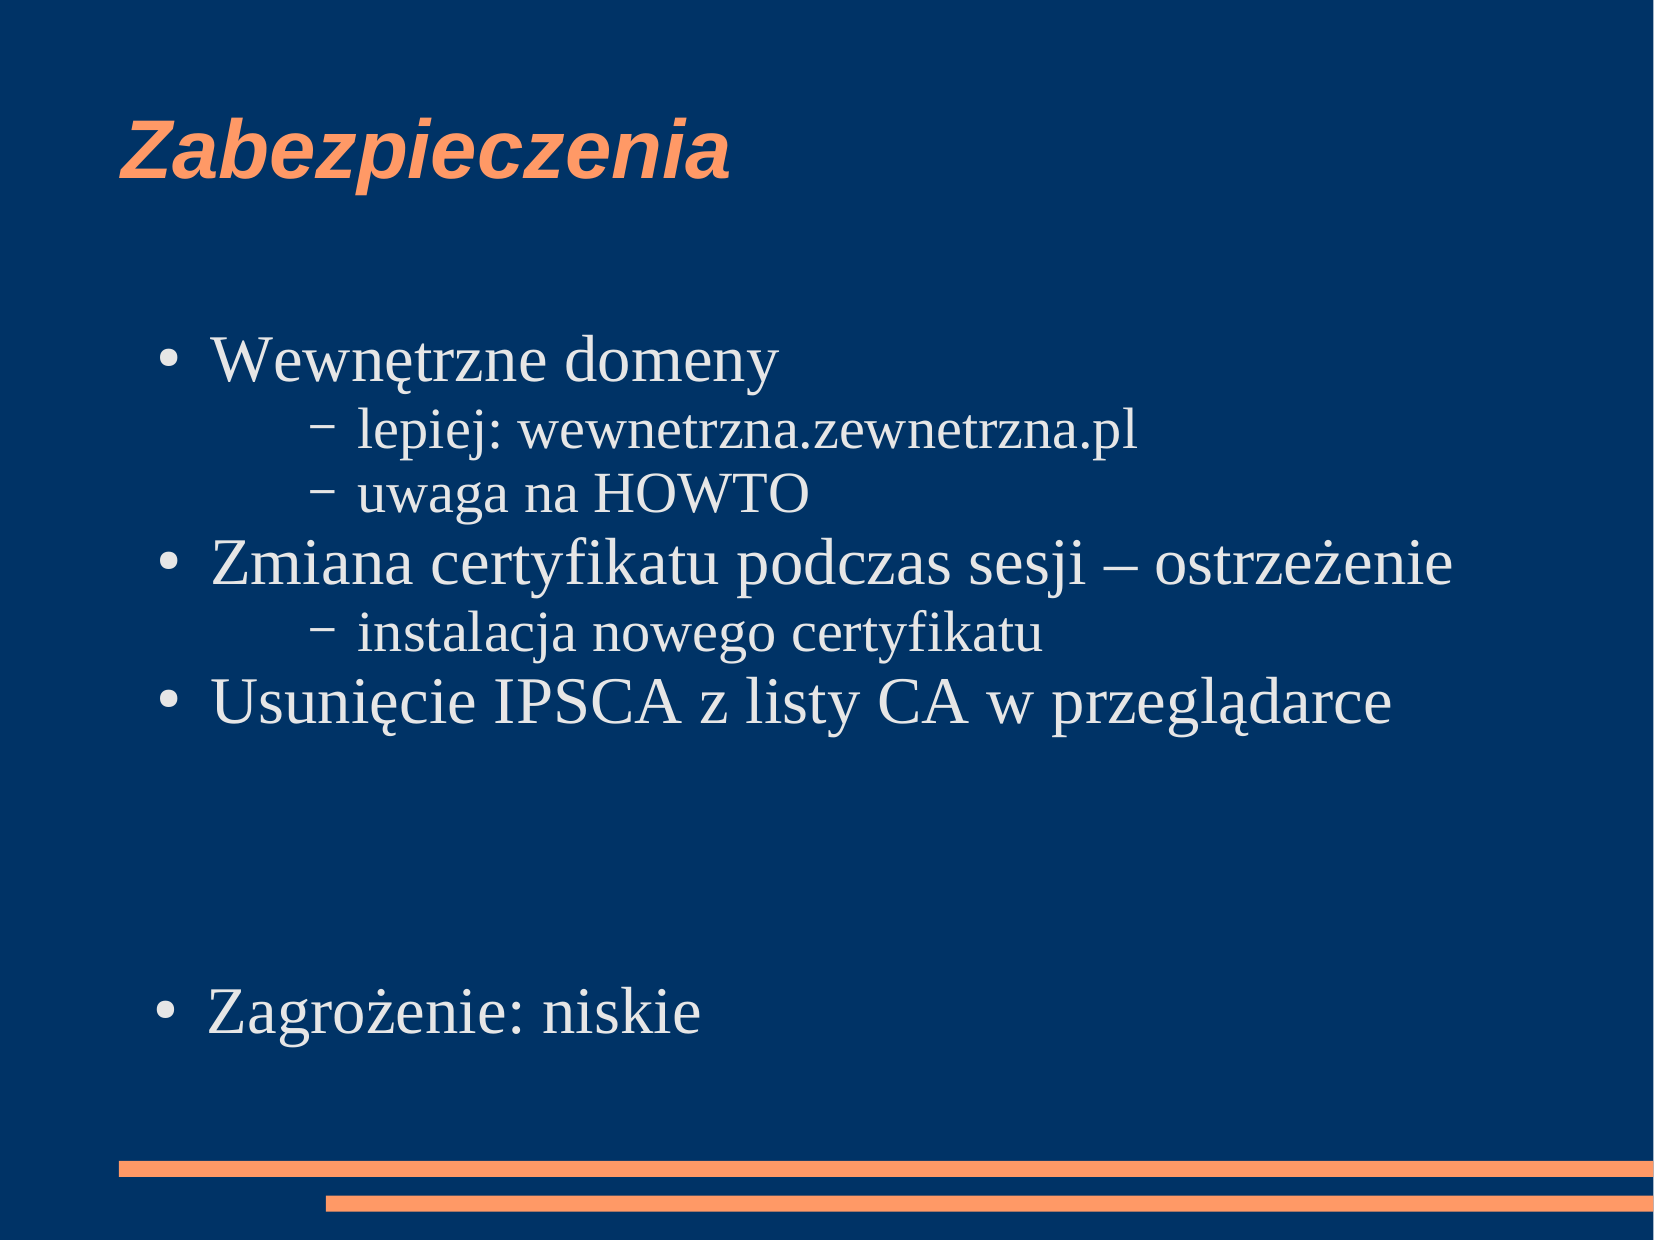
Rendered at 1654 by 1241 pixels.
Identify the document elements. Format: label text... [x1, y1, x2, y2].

list Wewnętrzne domeny lepiej: wewnetrzna.zewnetrzna.pl uwaga na HOWTO Zmiana certyfikatu podczas sesji – ostrzeżenie instalacja nowego certyfikatu Usunięcie IPSCA z listy CA w przeglądarce [121, 322, 1561, 798]
title Zabezpieczenia [121, 46, 1534, 254]
list Zagrożenie: niskie [118, 974, 1558, 1123]
